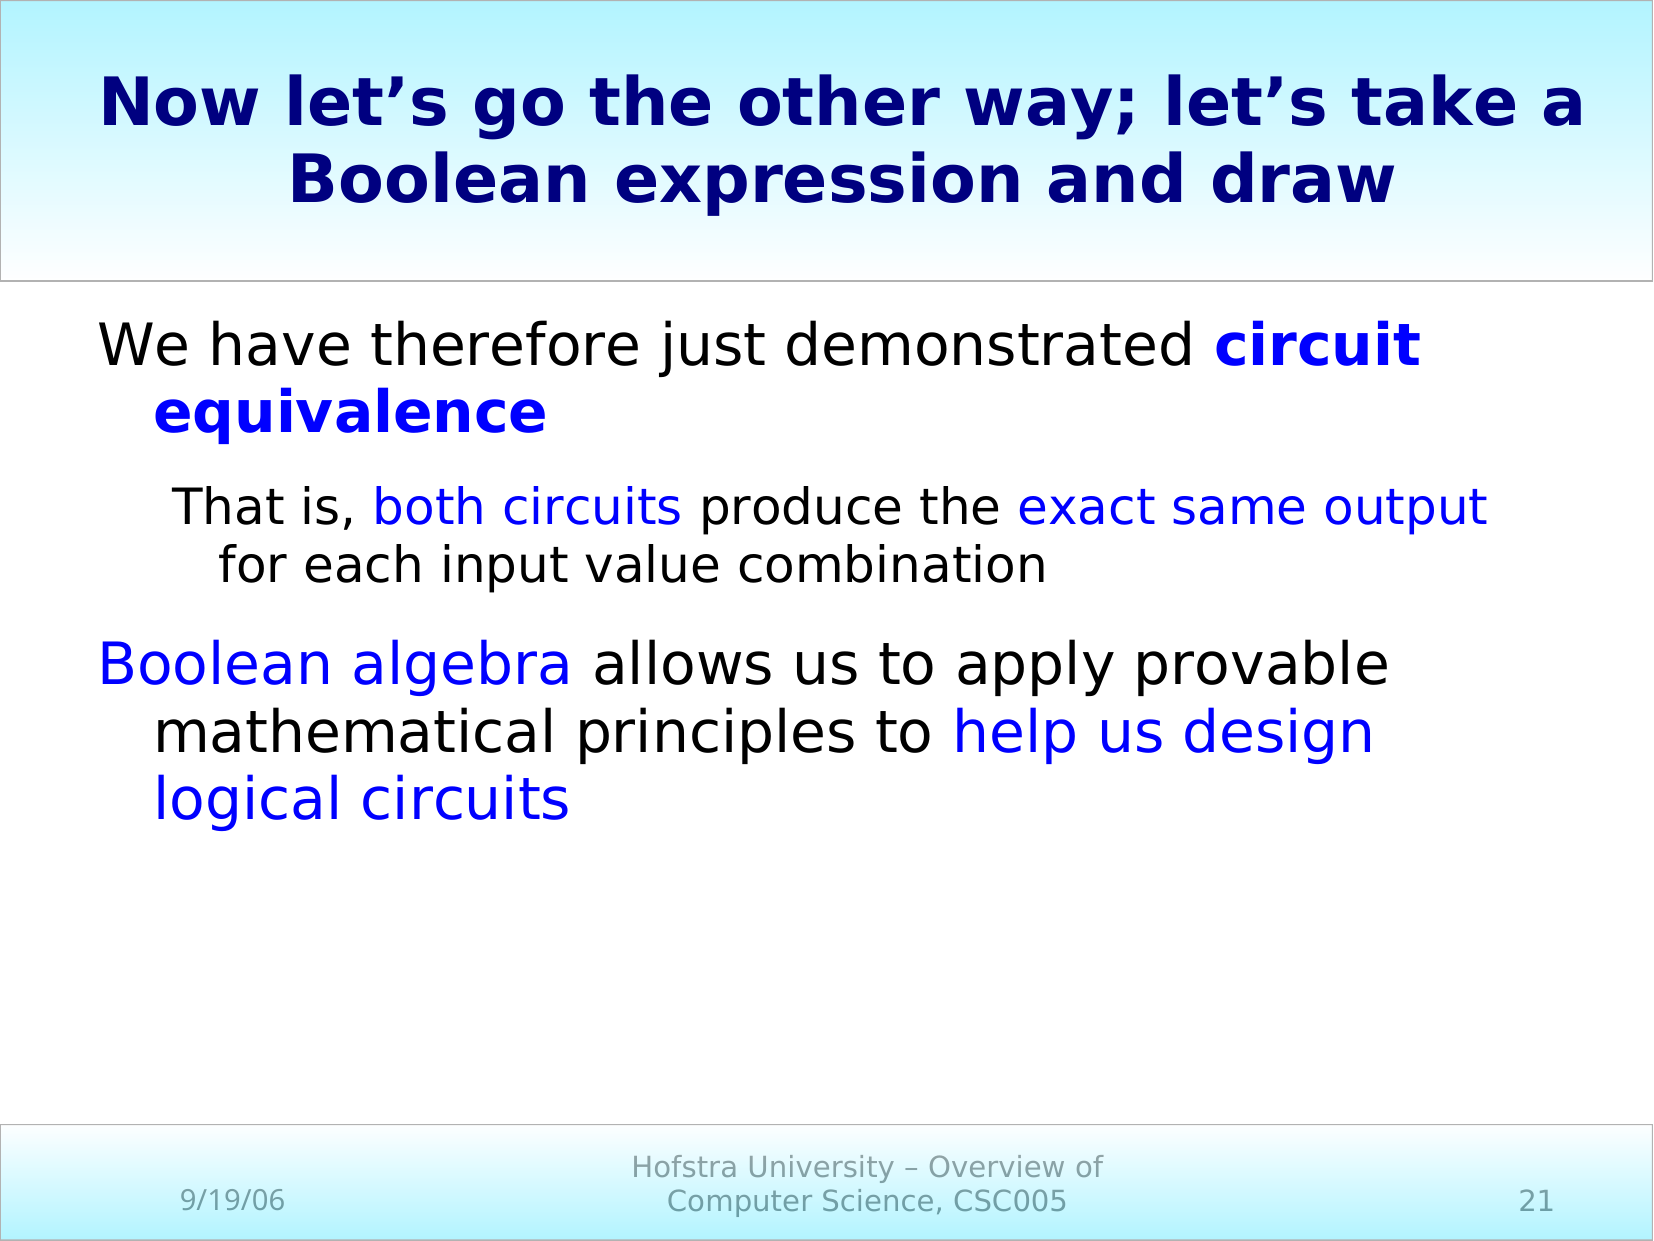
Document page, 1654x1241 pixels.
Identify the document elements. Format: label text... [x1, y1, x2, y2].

list We have therefore just demonstrated circuit equivalence That is, both circuits produce the exact same output for each input value combination Boolean algebra allows us to apply provable mathematical principles to help us design logical circuits [82, 303, 1571, 1131]
title Now let’s go the other way; let’s take a Boolean expression and draw [75, 0, 1612, 300]
